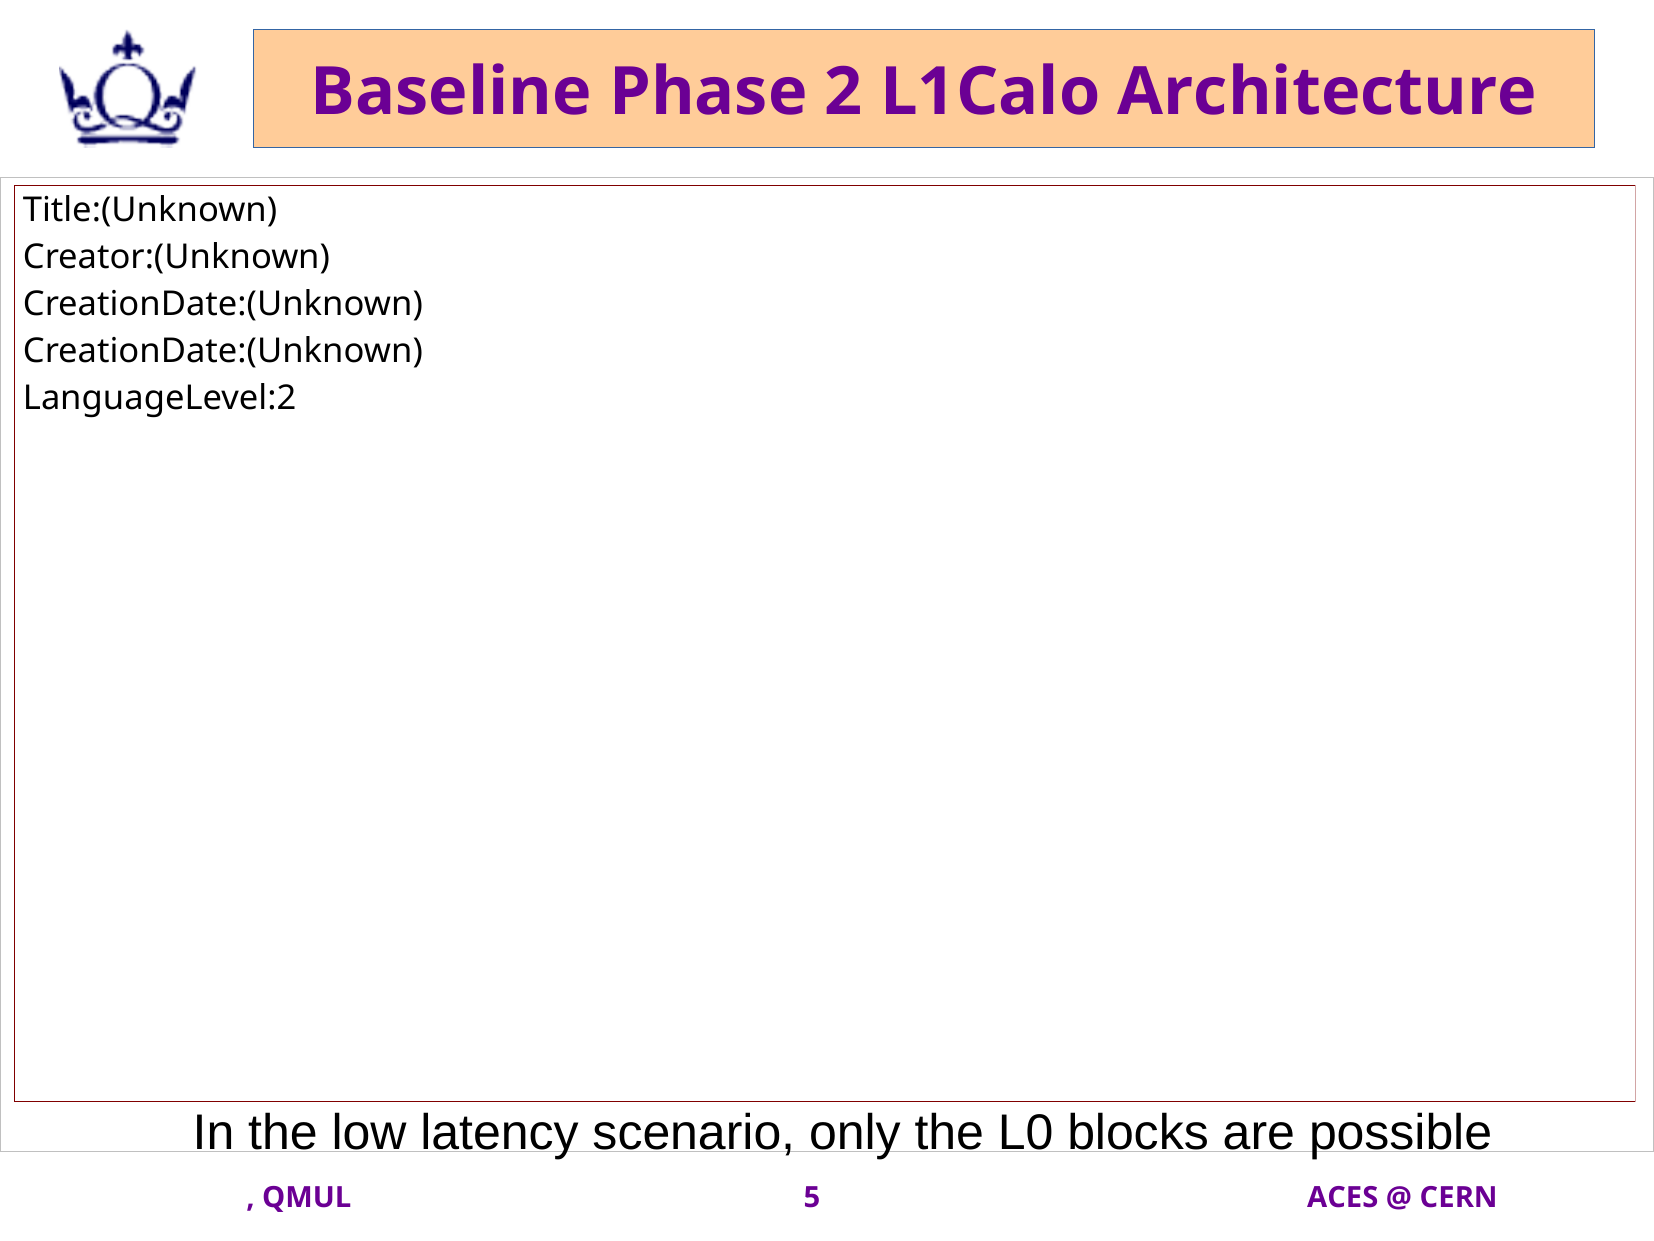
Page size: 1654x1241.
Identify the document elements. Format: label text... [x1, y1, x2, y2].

picture [59, 29, 200, 148]
picture [11, 182, 1636, 1102]
text_box In the low latency scenario, only the L0 blocks are possible [192, 1104, 1493, 1162]
title Baseline Phase 2 L1Calo Architecture [253, 29, 1595, 148]
